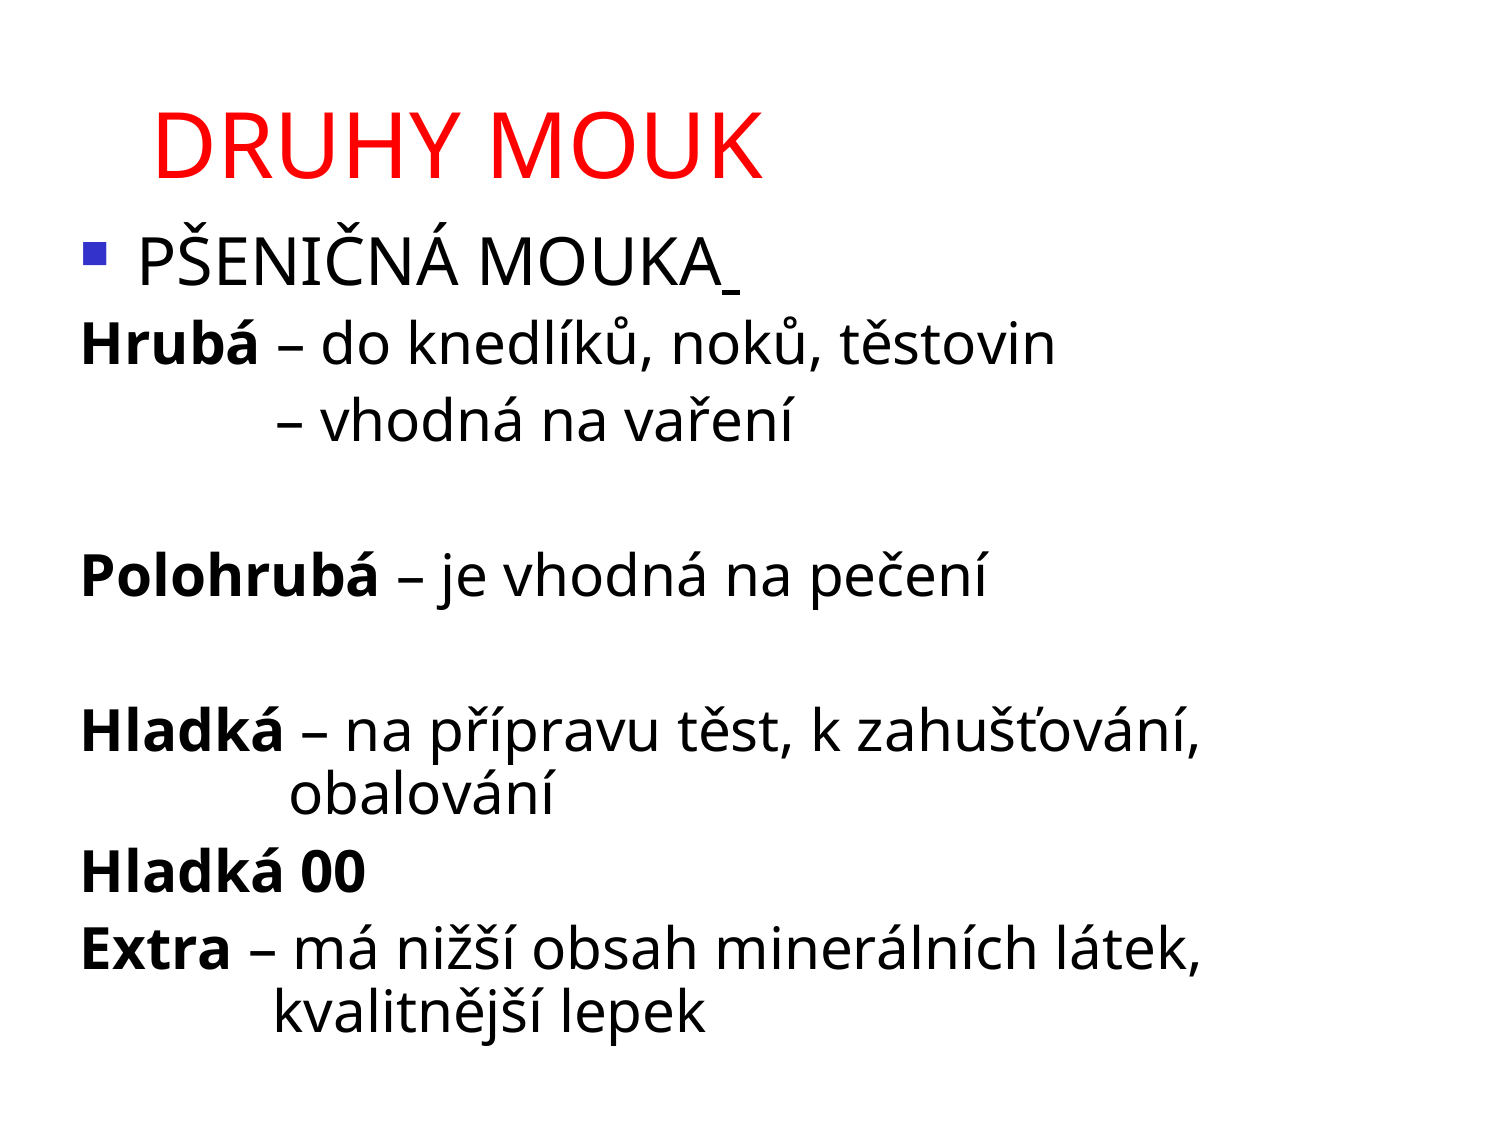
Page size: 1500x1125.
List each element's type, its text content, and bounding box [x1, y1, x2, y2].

title DRUHY MOUK [135, 42, 1415, 205]
list PŠENIČNÁ MOUKA Hrubá – do knedlíků, noků, těstovin – vhodná na vaření Polohrubá – je vhodná na pečení Hladká – na přípravu těst, k zahušťování, obalování Hladká 00 Extra – má nižší obsah minerálních látek, kvalitnější lepek [64, 220, 1500, 1125]
